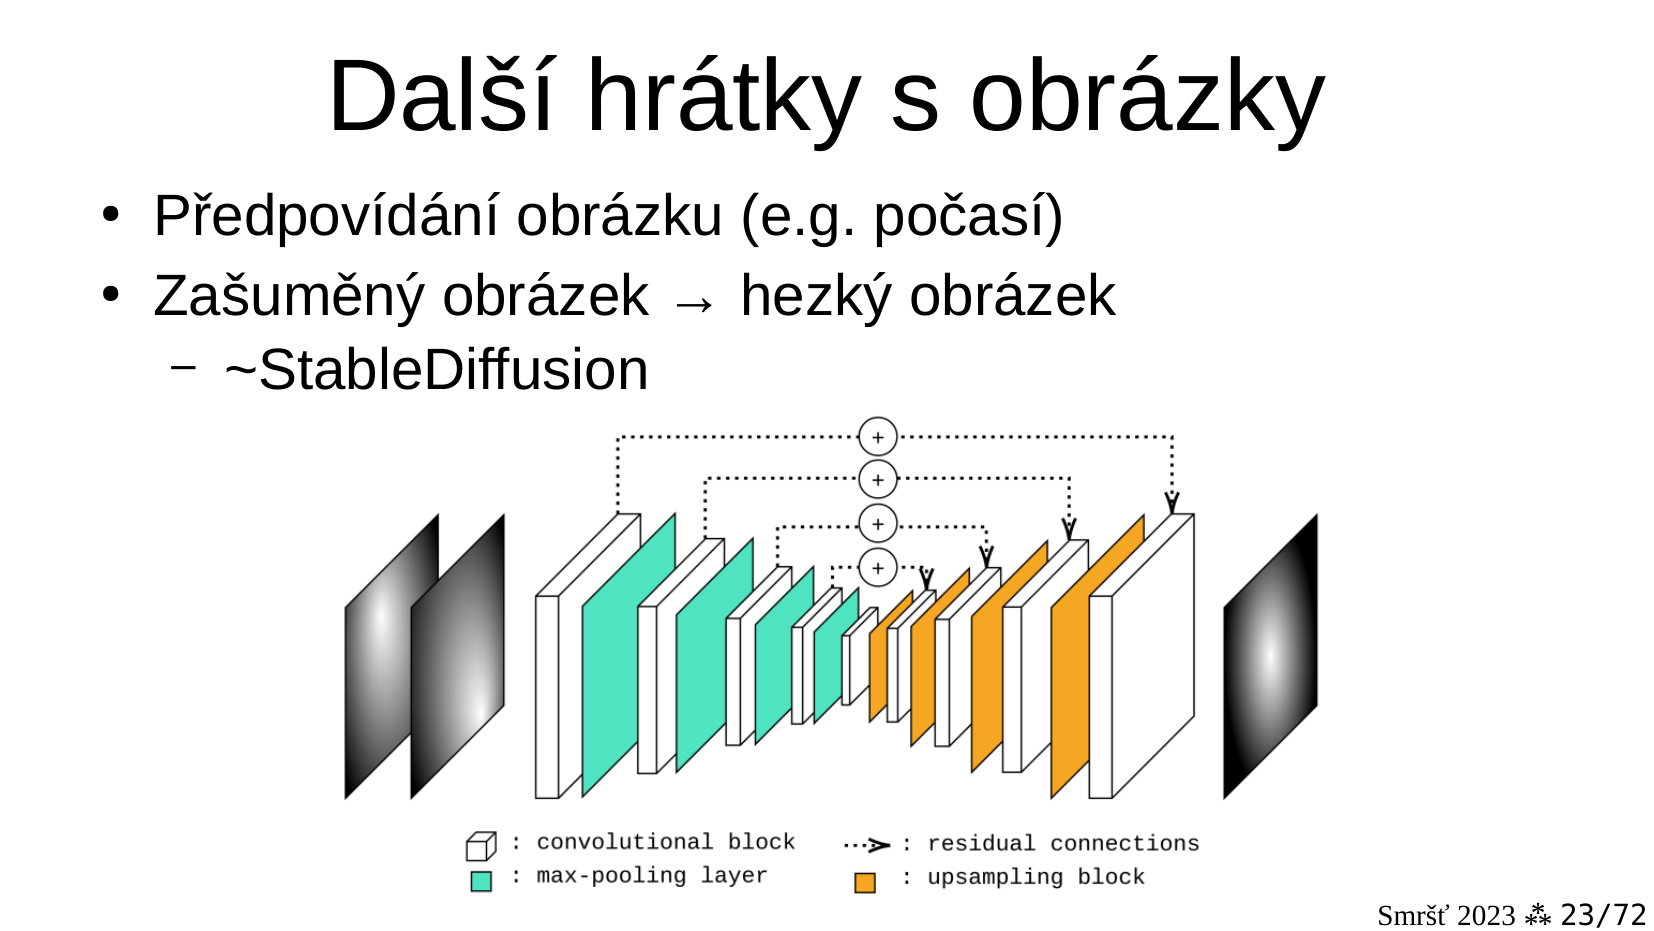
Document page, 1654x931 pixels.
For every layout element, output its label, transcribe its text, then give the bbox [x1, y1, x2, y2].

list Předpovídání obrázku (e.g. počasí) Zašuměný obrázek → hezký obrázek ~StableDiffusion [82, 182, 1571, 783]
title Další hrátky s obrázky [82, 38, 1571, 153]
picture [321, 392, 1343, 916]
